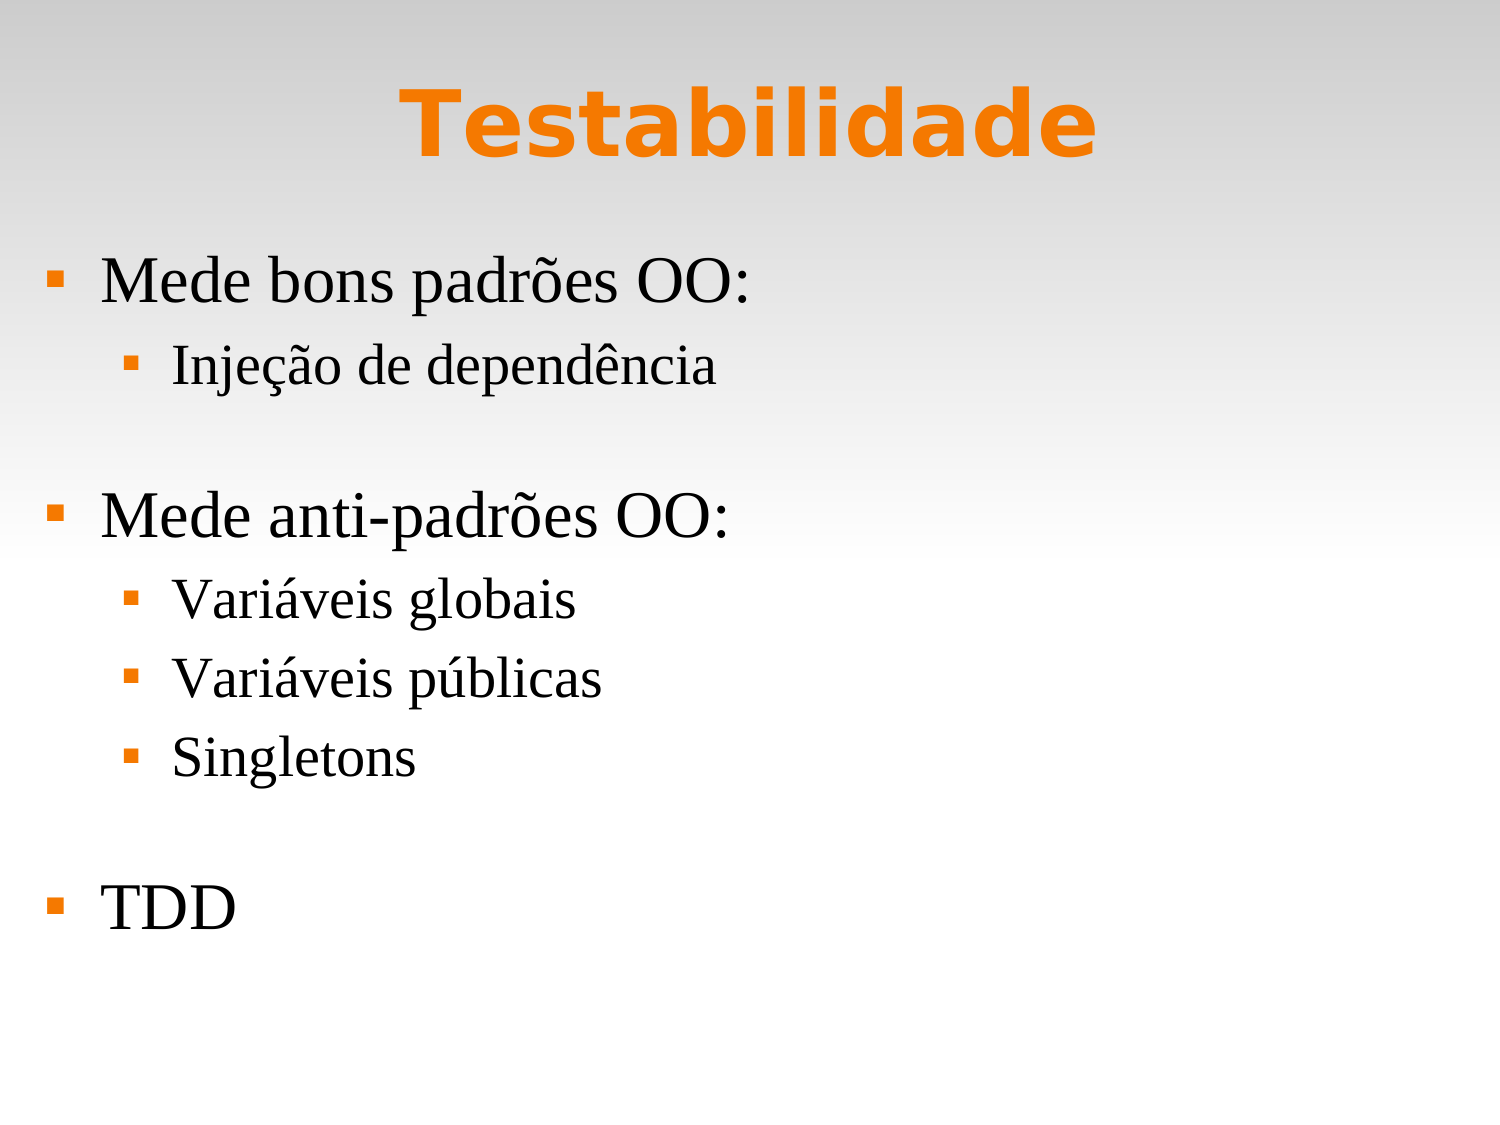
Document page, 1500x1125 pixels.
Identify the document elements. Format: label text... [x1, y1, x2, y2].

list Mede bons padrões OO: Injeção de dependência Mede anti-padrões OO: Variáveis globais Variáveis públicas Singletons TDD [29, 243, 1471, 1047]
title Testabilidade [29, 30, 1471, 219]
